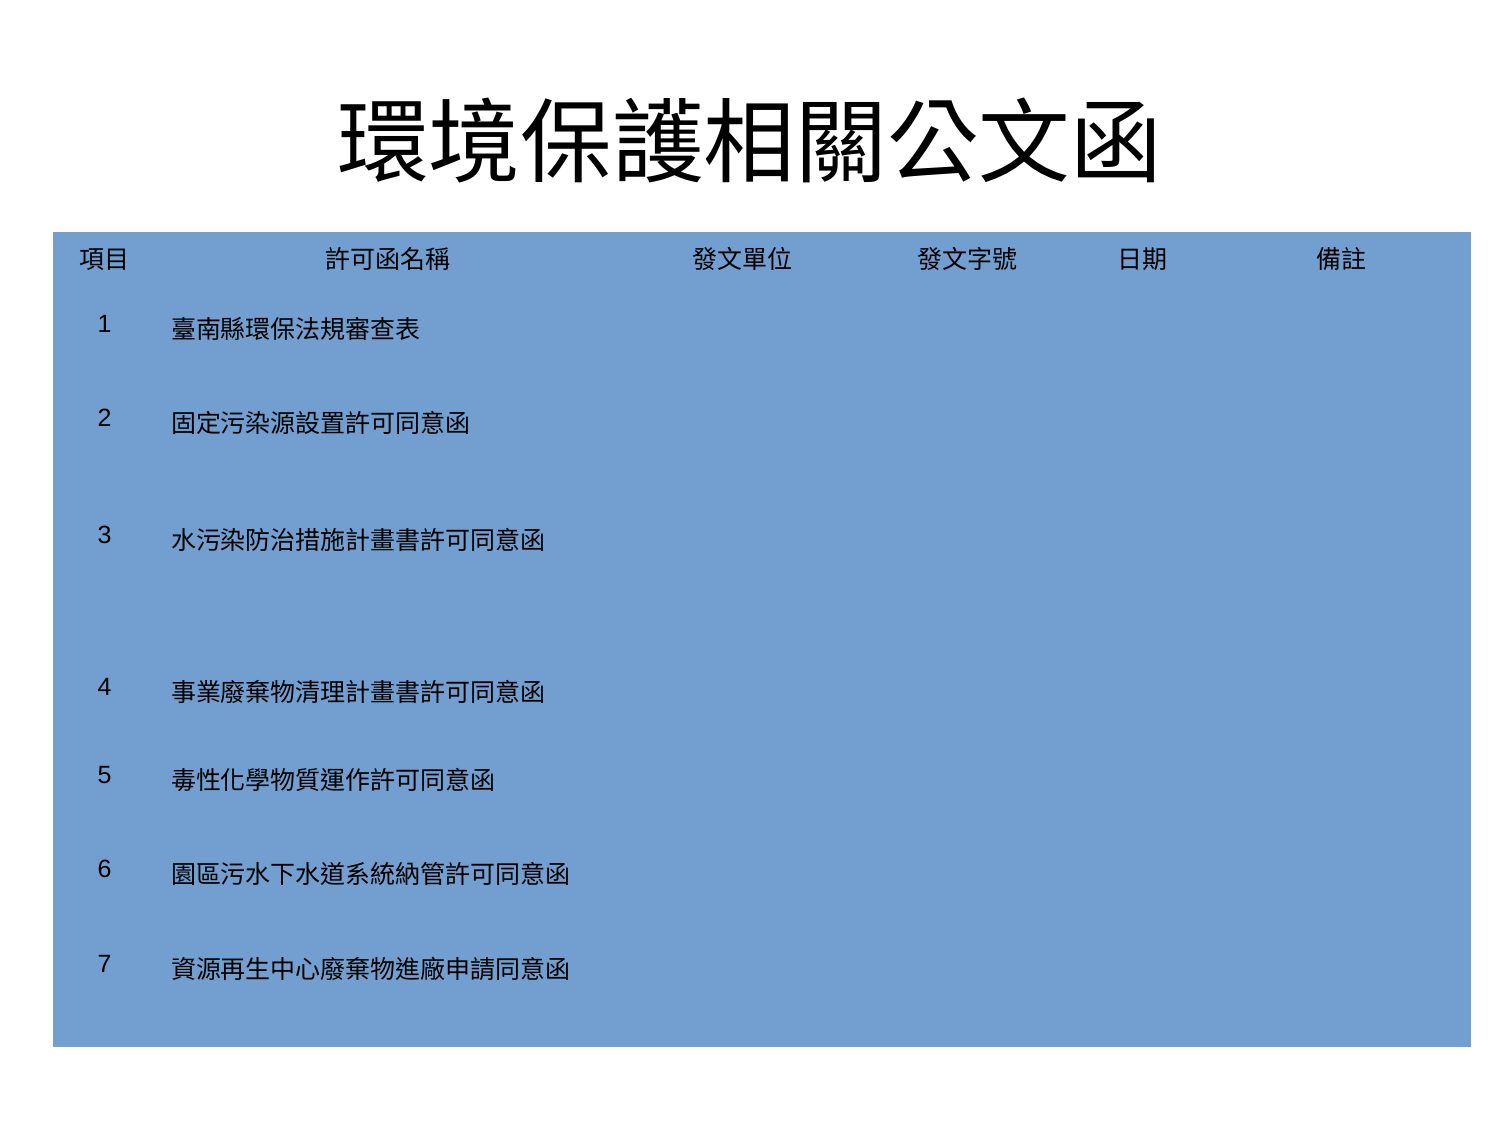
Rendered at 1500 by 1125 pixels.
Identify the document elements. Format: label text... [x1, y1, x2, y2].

table_cell [1213, 753, 1471, 848]
table_cell [1071, 303, 1213, 396]
table_cell [1213, 514, 1471, 665]
table_cell [1213, 942, 1471, 1047]
table_cell [865, 848, 1071, 942]
table_cell [1071, 396, 1213, 514]
table_cell [865, 665, 1071, 753]
table_cell 固定污染源設置許可同意函 [156, 396, 620, 514]
title 環境保護相關公文函 [75, 45, 1426, 232]
table_cell [865, 942, 1071, 1047]
table_cell 園區污水下水道系統納管許可同意函 [156, 848, 620, 942]
table_cell 5 [53, 753, 156, 848]
table_cell [1071, 753, 1213, 848]
table_cell [865, 753, 1071, 848]
table_header 項目 [53, 232, 156, 303]
table_header 許可函名稱 [156, 232, 620, 303]
table_cell [865, 514, 1071, 665]
table_cell [620, 303, 865, 396]
table_cell [620, 753, 865, 848]
table_cell [620, 514, 865, 665]
table_cell [1071, 848, 1213, 942]
table_cell [620, 942, 865, 1047]
table_cell [865, 396, 1071, 514]
table_cell [865, 303, 1071, 396]
table_cell [1071, 942, 1213, 1047]
table_cell 事業廢棄物清理計畫書許可同意函 [156, 665, 620, 753]
table_header 發文單位 [620, 232, 865, 303]
table_cell [1213, 665, 1471, 753]
table_cell 2 [53, 396, 156, 514]
table_cell [620, 848, 865, 942]
table_cell 1 [53, 303, 156, 396]
table_cell [620, 396, 865, 514]
table_cell 毒性化學物質運作許可同意函 [156, 753, 620, 848]
table_header 發文字號 [865, 232, 1071, 303]
table_cell [1071, 665, 1213, 753]
table_cell 7 [53, 942, 156, 1047]
table_cell [1213, 303, 1471, 396]
table_cell 4 [53, 665, 156, 753]
table_header 日期 [1071, 232, 1213, 303]
table_cell [1213, 396, 1471, 514]
table_cell [620, 665, 865, 753]
table_cell 3 [53, 514, 156, 665]
table_cell [1213, 848, 1471, 942]
table_cell 6 [53, 848, 156, 942]
table_cell 臺南縣環保法規審查表 [156, 303, 620, 396]
table_cell 資源再生中心廢棄物進廠申請同意函 [156, 942, 620, 1047]
table_cell 水污染防治措施計畫書許可同意函 [156, 514, 620, 665]
table_header 備註 [1213, 232, 1471, 303]
table_cell [1071, 514, 1213, 665]
